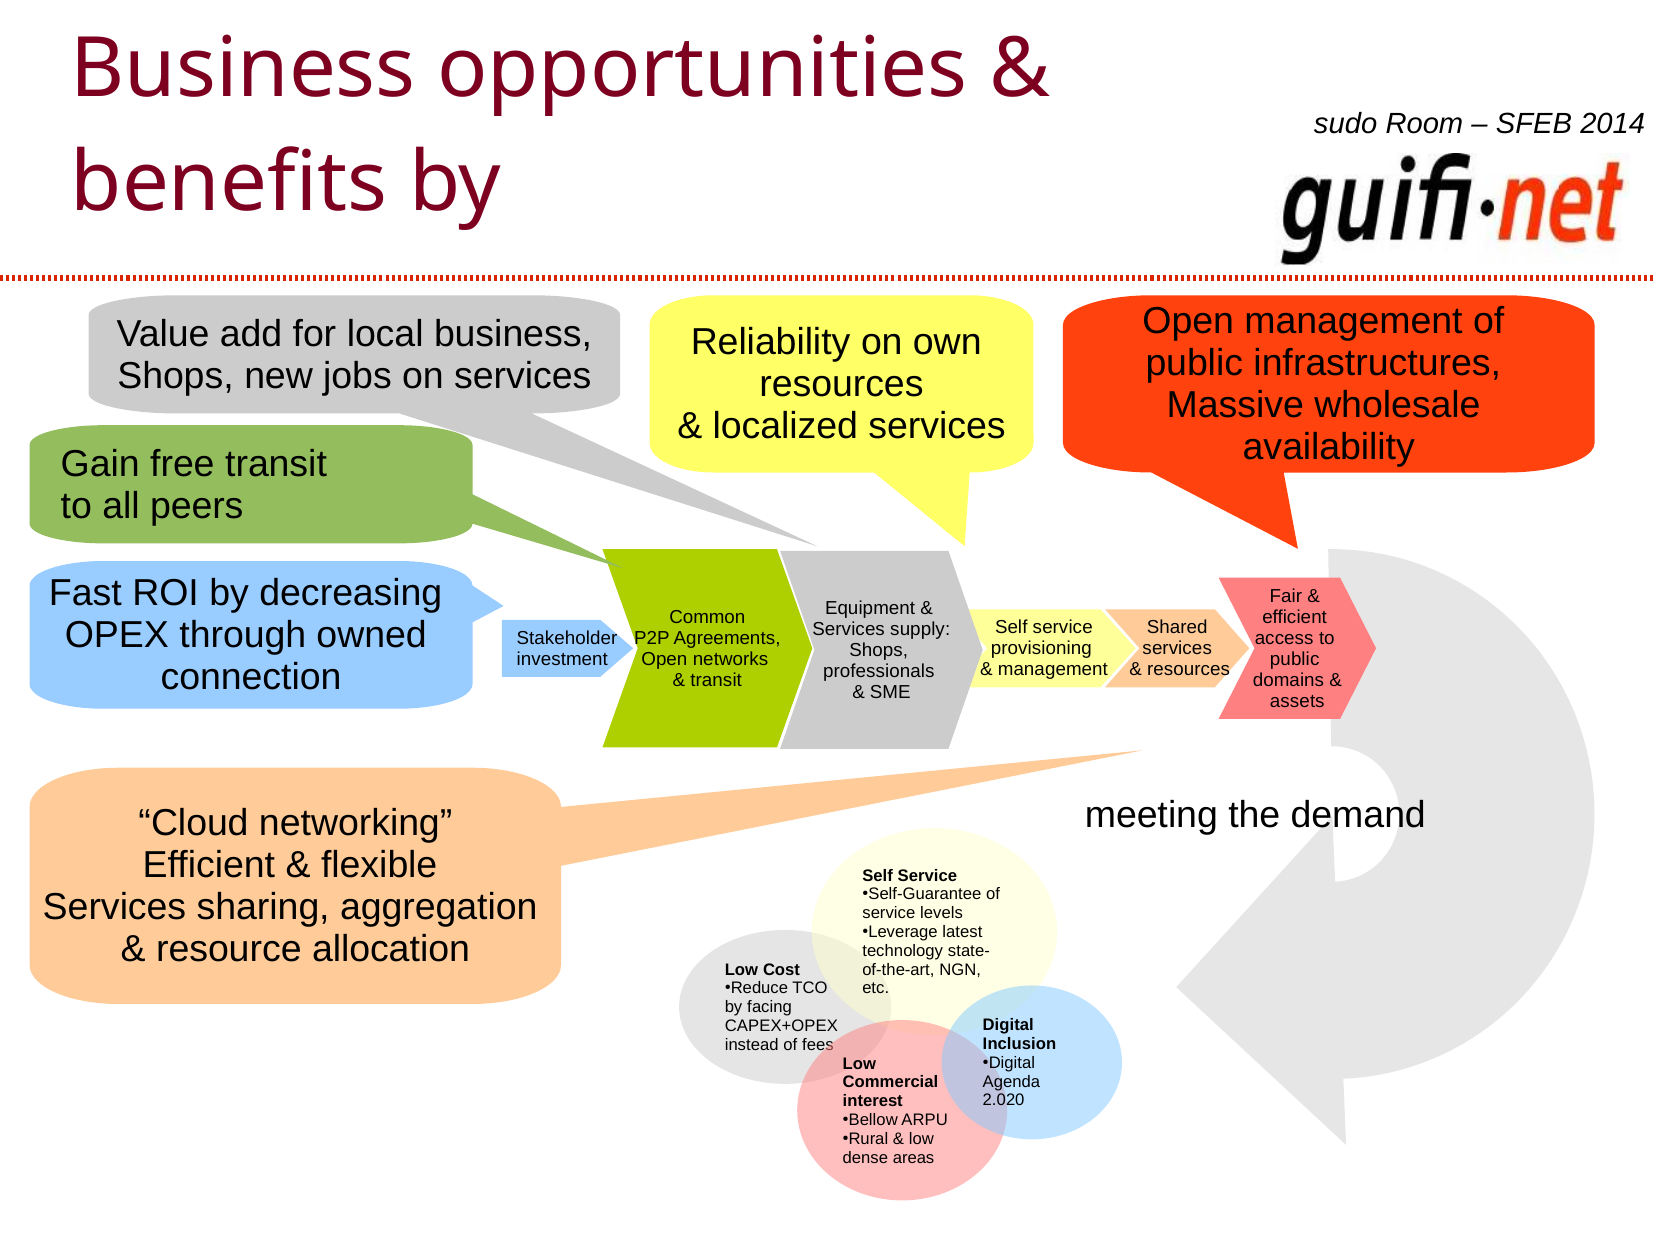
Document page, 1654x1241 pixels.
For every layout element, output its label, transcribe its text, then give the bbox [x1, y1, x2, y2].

text_box Self service provisioning & management [969, 609, 1136, 688]
text_box Common P2P Agreements, Open networks & transit [602, 549, 813, 748]
text_box Fast ROI by decreasing OPEX through owned connection [29, 561, 504, 709]
text_box Low Cost Reduce TCO by facing CAPEX+OPEX instead of fees [679, 929, 874, 1084]
title Business opportunities & benefits by [70, 24, 1270, 219]
text_box sudo Room – SFEB 2014 [1299, 100, 1654, 148]
text_box meeting the demand [1176, 549, 1595, 1145]
text_box Value add for local business, Shops, new jobs on services [88, 295, 818, 547]
text_box Self Service Self-Guarantee of service levels Leverage latest technology state-of-the-art, NGN, etc. [811, 828, 1058, 1029]
text_box Gain free transit to all peers [29, 425, 624, 569]
text_box Shared services & resources [1105, 609, 1250, 688]
text_box Reliability on own resources & localized services [649, 295, 1034, 547]
text_box Equipment & Services supply: Shops, professionals & SME [780, 550, 983, 749]
text_box Stakeholder investment [501, 619, 634, 677]
text_box Fair & efficient access to public domains & assets [1218, 577, 1377, 719]
text_box Open management of public infrastructures, Massive wholesale availability [1062, 295, 1595, 549]
text_box Low Commercial interest Bellow ARPU Rural & low dense areas [797, 1020, 1003, 1201]
text_box Digital Inclusion Digital Agenda 2.020 [941, 985, 1123, 1140]
picture [1275, 153, 1630, 266]
text_box “Cloud networking” Efficient & flexible Services sharing, aggregation & resource allocation [29, 750, 1143, 1004]
